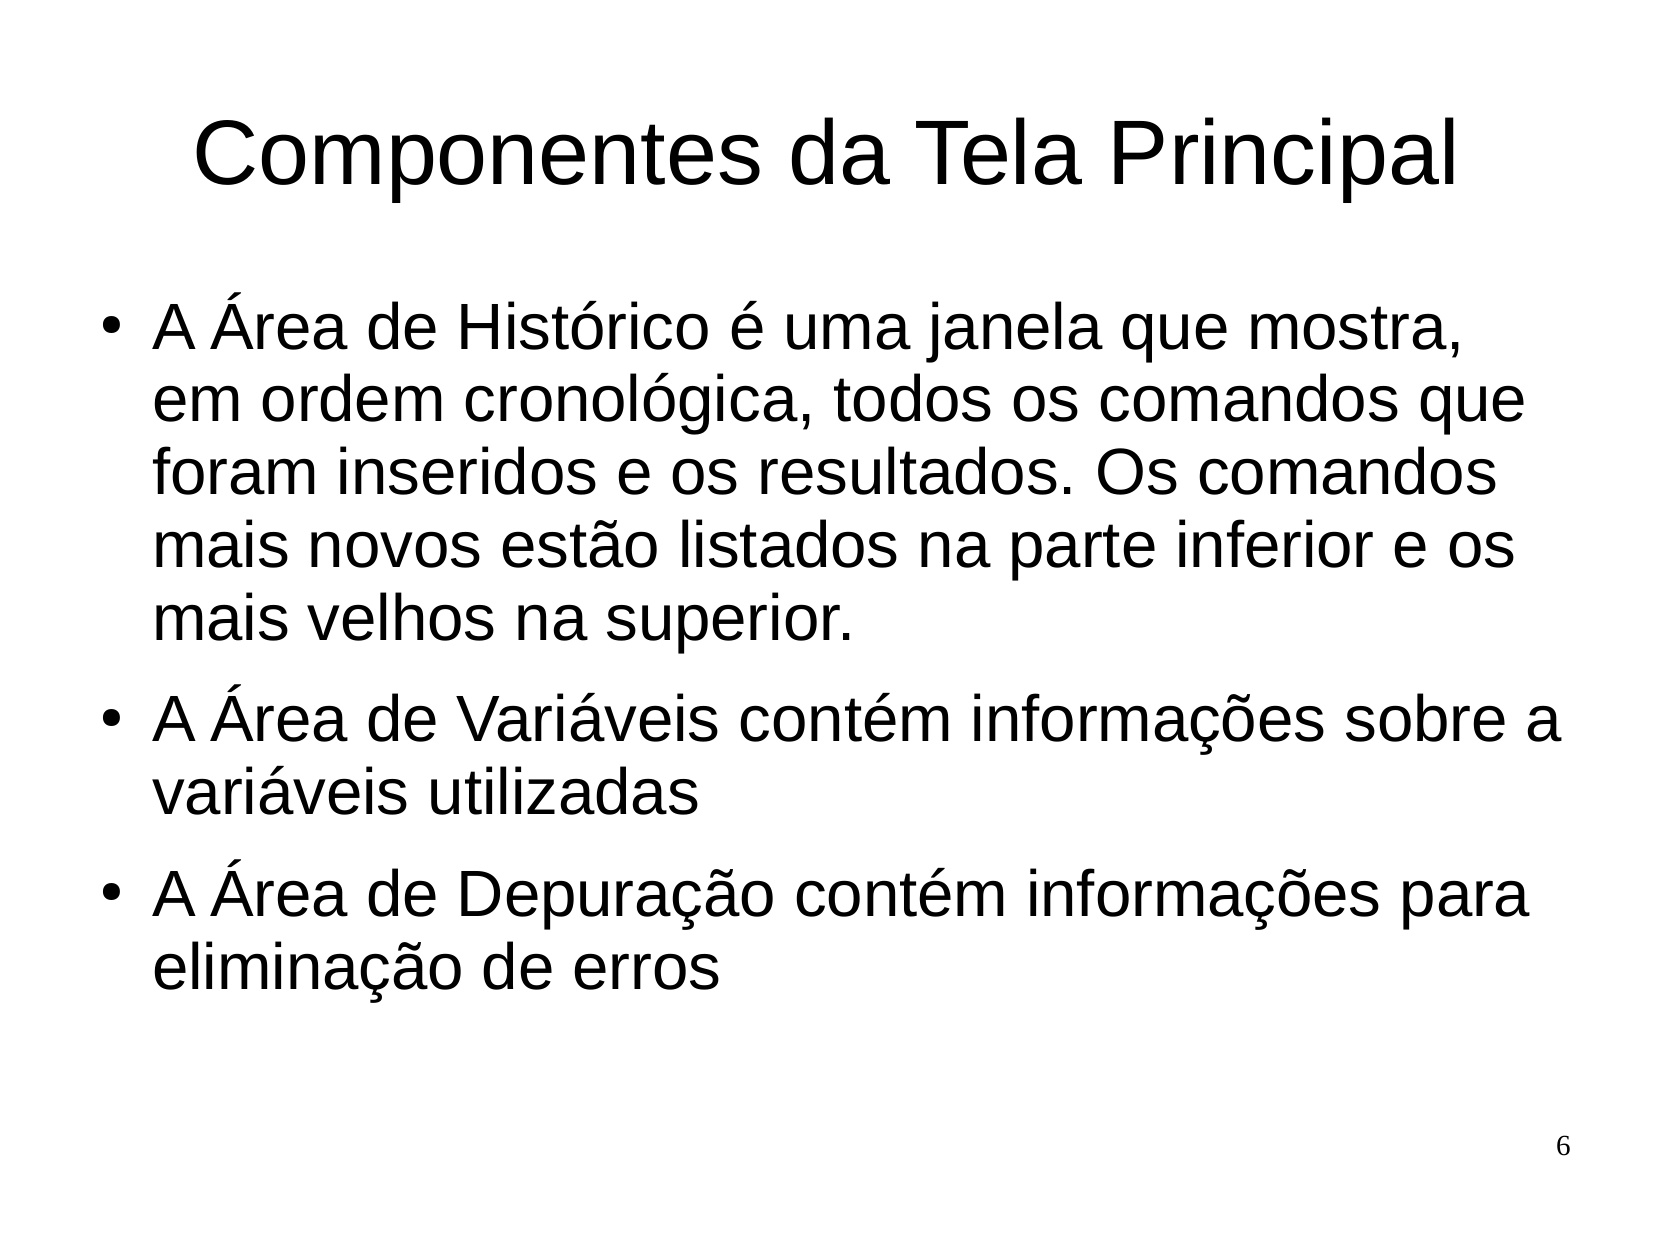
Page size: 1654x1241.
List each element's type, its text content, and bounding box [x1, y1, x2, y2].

title Componentes da Tela Principal [82, 49, 1571, 257]
list A Área de Histórico é uma janela que mostra, em ordem cronológica, todos os comandos que foram inseridos e os resultados. Os comandos mais novos estão listados na parte inferior e os mais velhos na superior. A Área de Variáveis contém informações sobre a variáveis utilizadas A Área de Depuração contém informações para eliminação de erros [82, 290, 1571, 1010]
